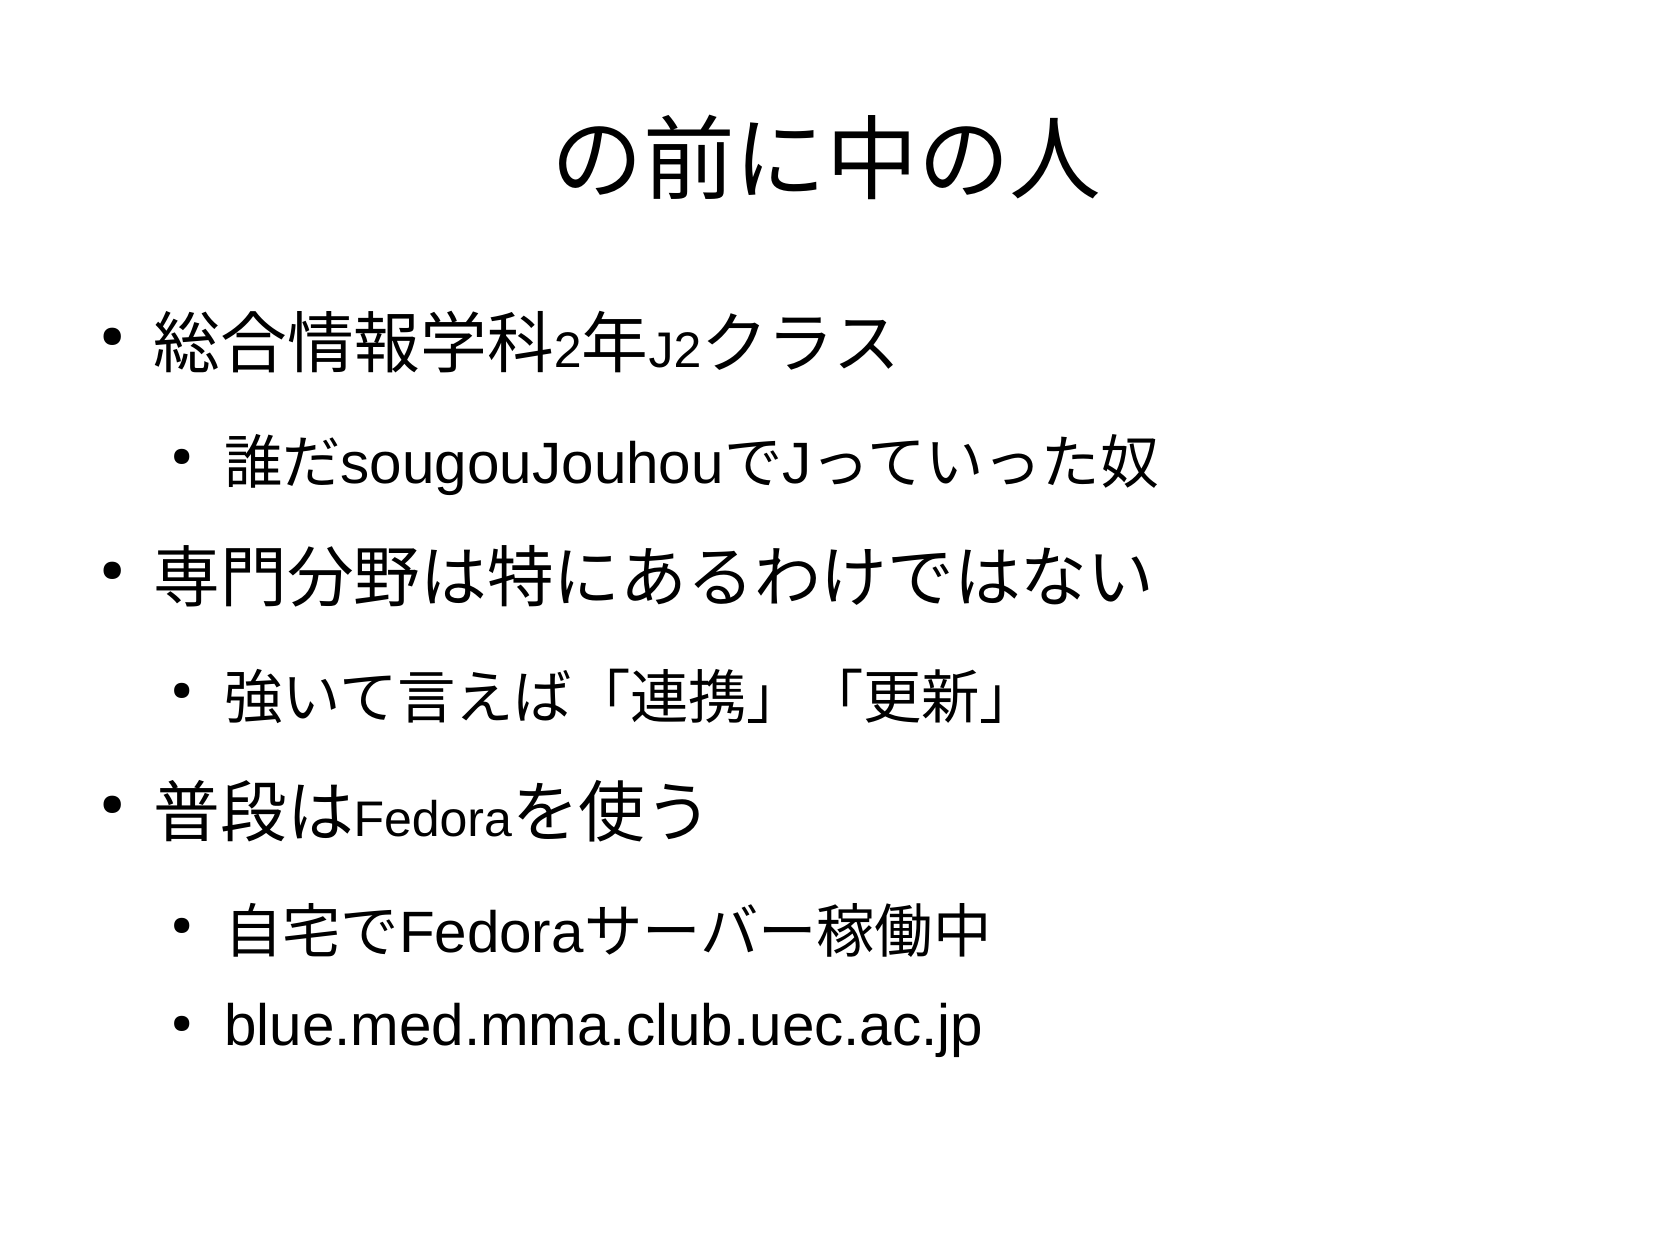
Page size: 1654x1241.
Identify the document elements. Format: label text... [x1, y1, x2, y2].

title の前に中の人 [82, 49, 1571, 257]
list 総合情報学科2年J2クラス 誰だsougouJouhouでJっていった奴 専門分野は特にあるわけではない 強いて言えば「連携」「更新」 普段はFedoraを使う 自宅でFedoraサーバー稼働中 blue.med.mma.club.uec.ac.jp [82, 290, 1571, 1109]
